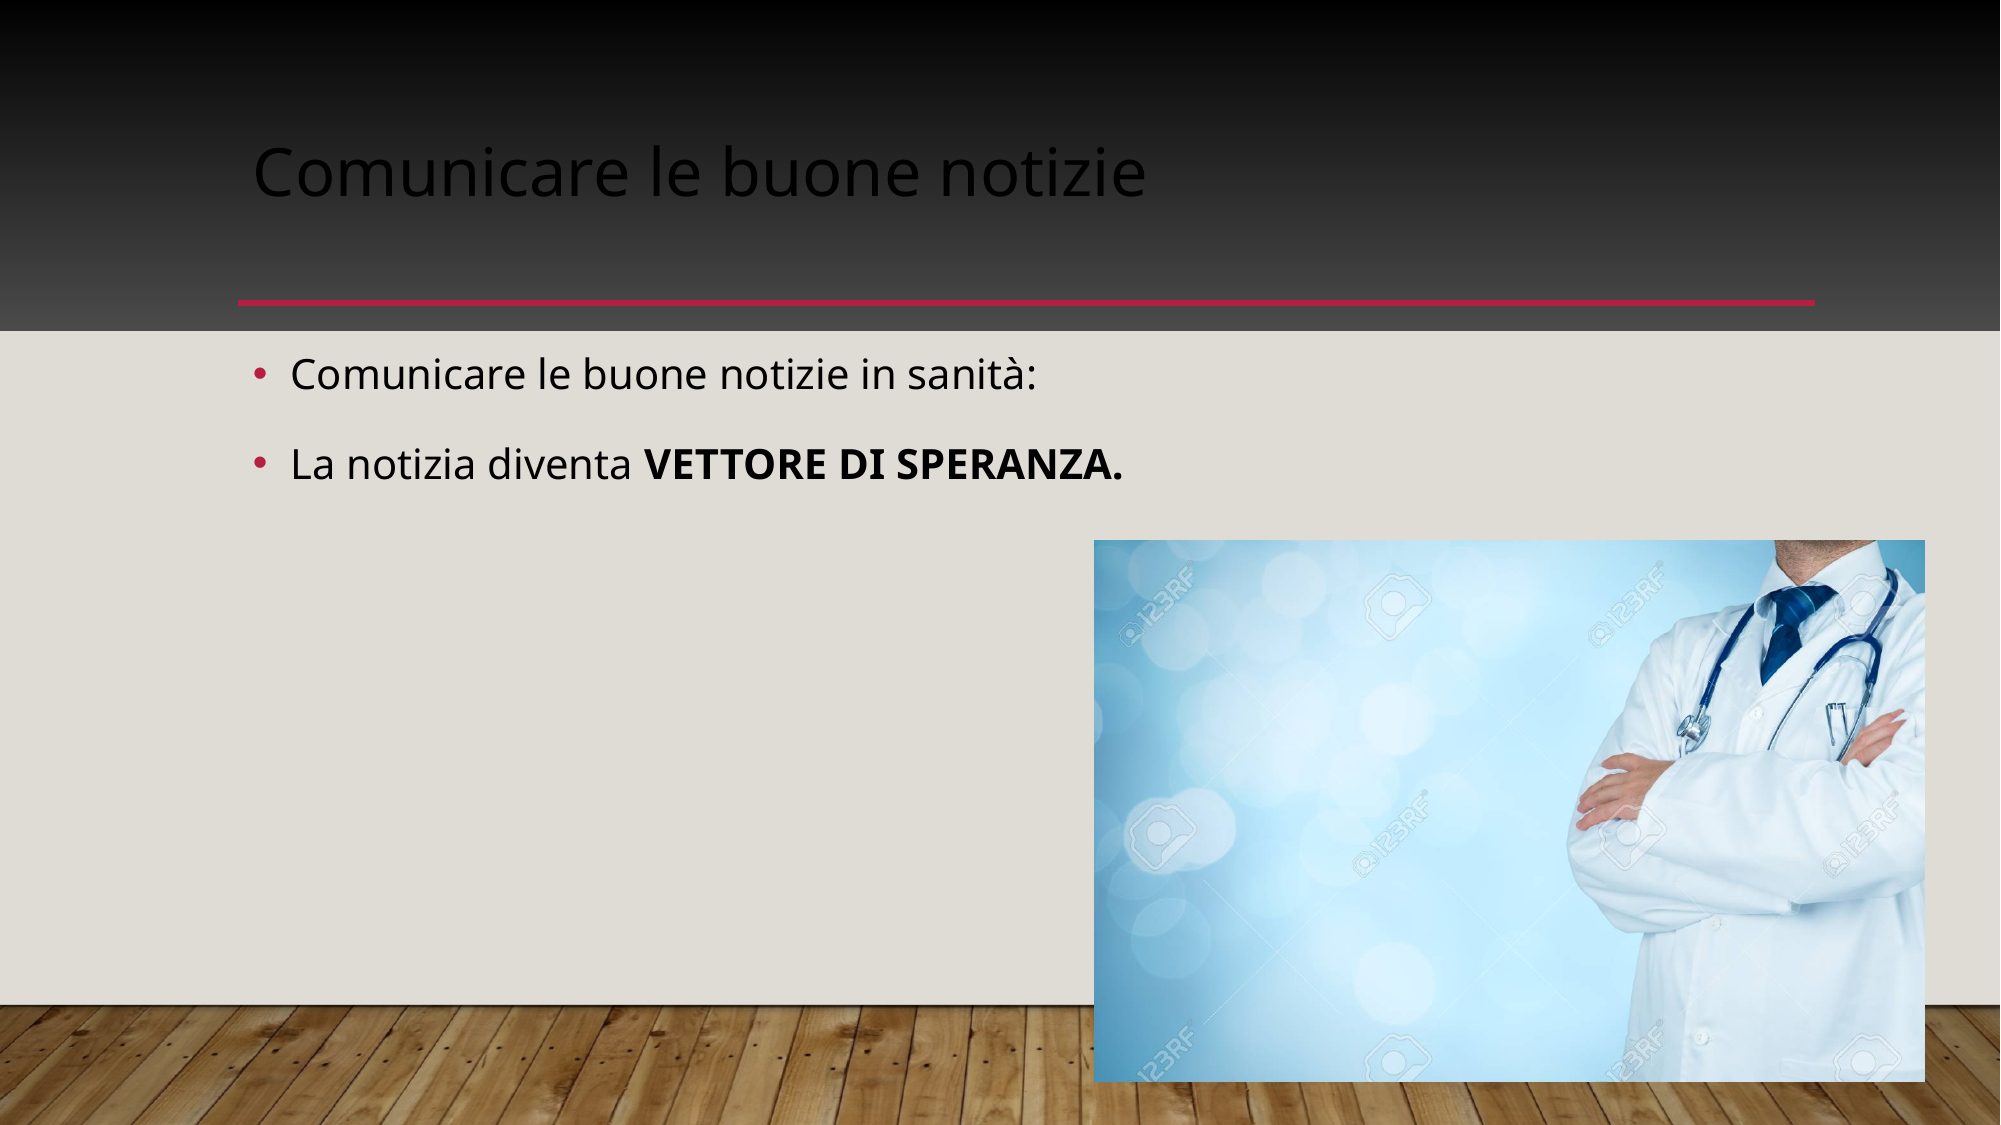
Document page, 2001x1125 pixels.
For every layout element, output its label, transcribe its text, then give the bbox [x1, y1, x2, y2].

picture [0, 540, 2000, 1125]
title Comunicare le buone notizie [238, 131, 1814, 305]
list Comunicare le buone notizie in sanità: La notizia diventa VETTORE DI SPERANZA. [238, 330, 1814, 897]
